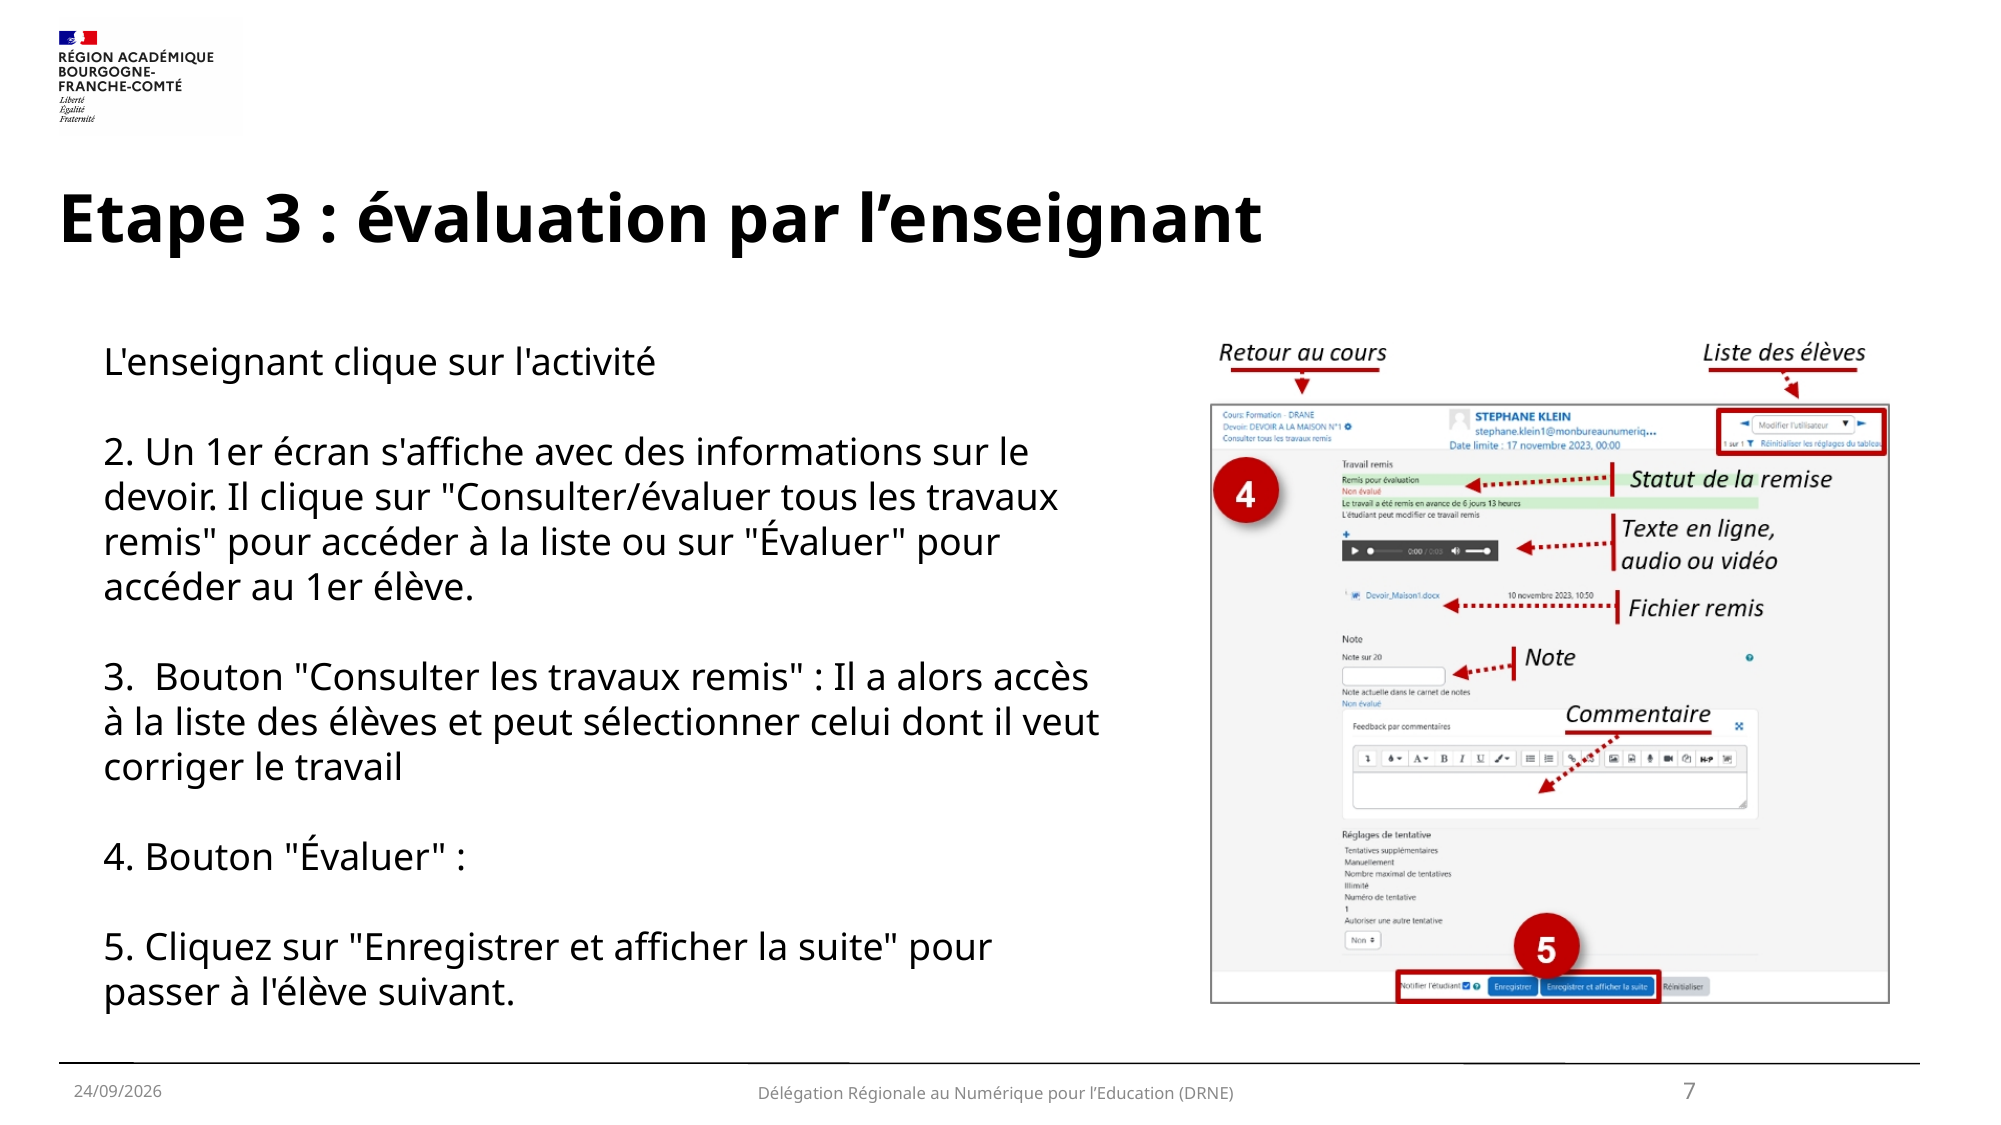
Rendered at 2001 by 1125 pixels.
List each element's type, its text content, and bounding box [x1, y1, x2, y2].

title Etape 3 : évaluation par l’enseignant [59, 147, 1919, 295]
text_box 7 [1683, 1062, 1919, 1122]
text_box Délégation Régionale au Numérique pour l’Education (DRNE) [546, 1063, 1432, 1122]
text_box L'enseignant clique sur l'activité 2. Un 1er écran s'affiche avec des informations sur le devoir. Il clique sur "Consulter/évaluer tous les travaux remis" pour accéder à la liste ou sur "Évaluer" pour accéder au 1er élève. 3. Bouton "Consulter les travaux remis" : Il a alors accès à la liste des élèves et peut sélectionner celui dont il veut corriger le travail 4. Bouton "Évaluer" : 5. Cliquez sur "Enregistrer et afficher la suite" pour passer à l'élève suivant. [88, 330, 1123, 1033]
text_box 29/10/2024 [59, 1062, 295, 1122]
picture [1210, 325, 1890, 1004]
